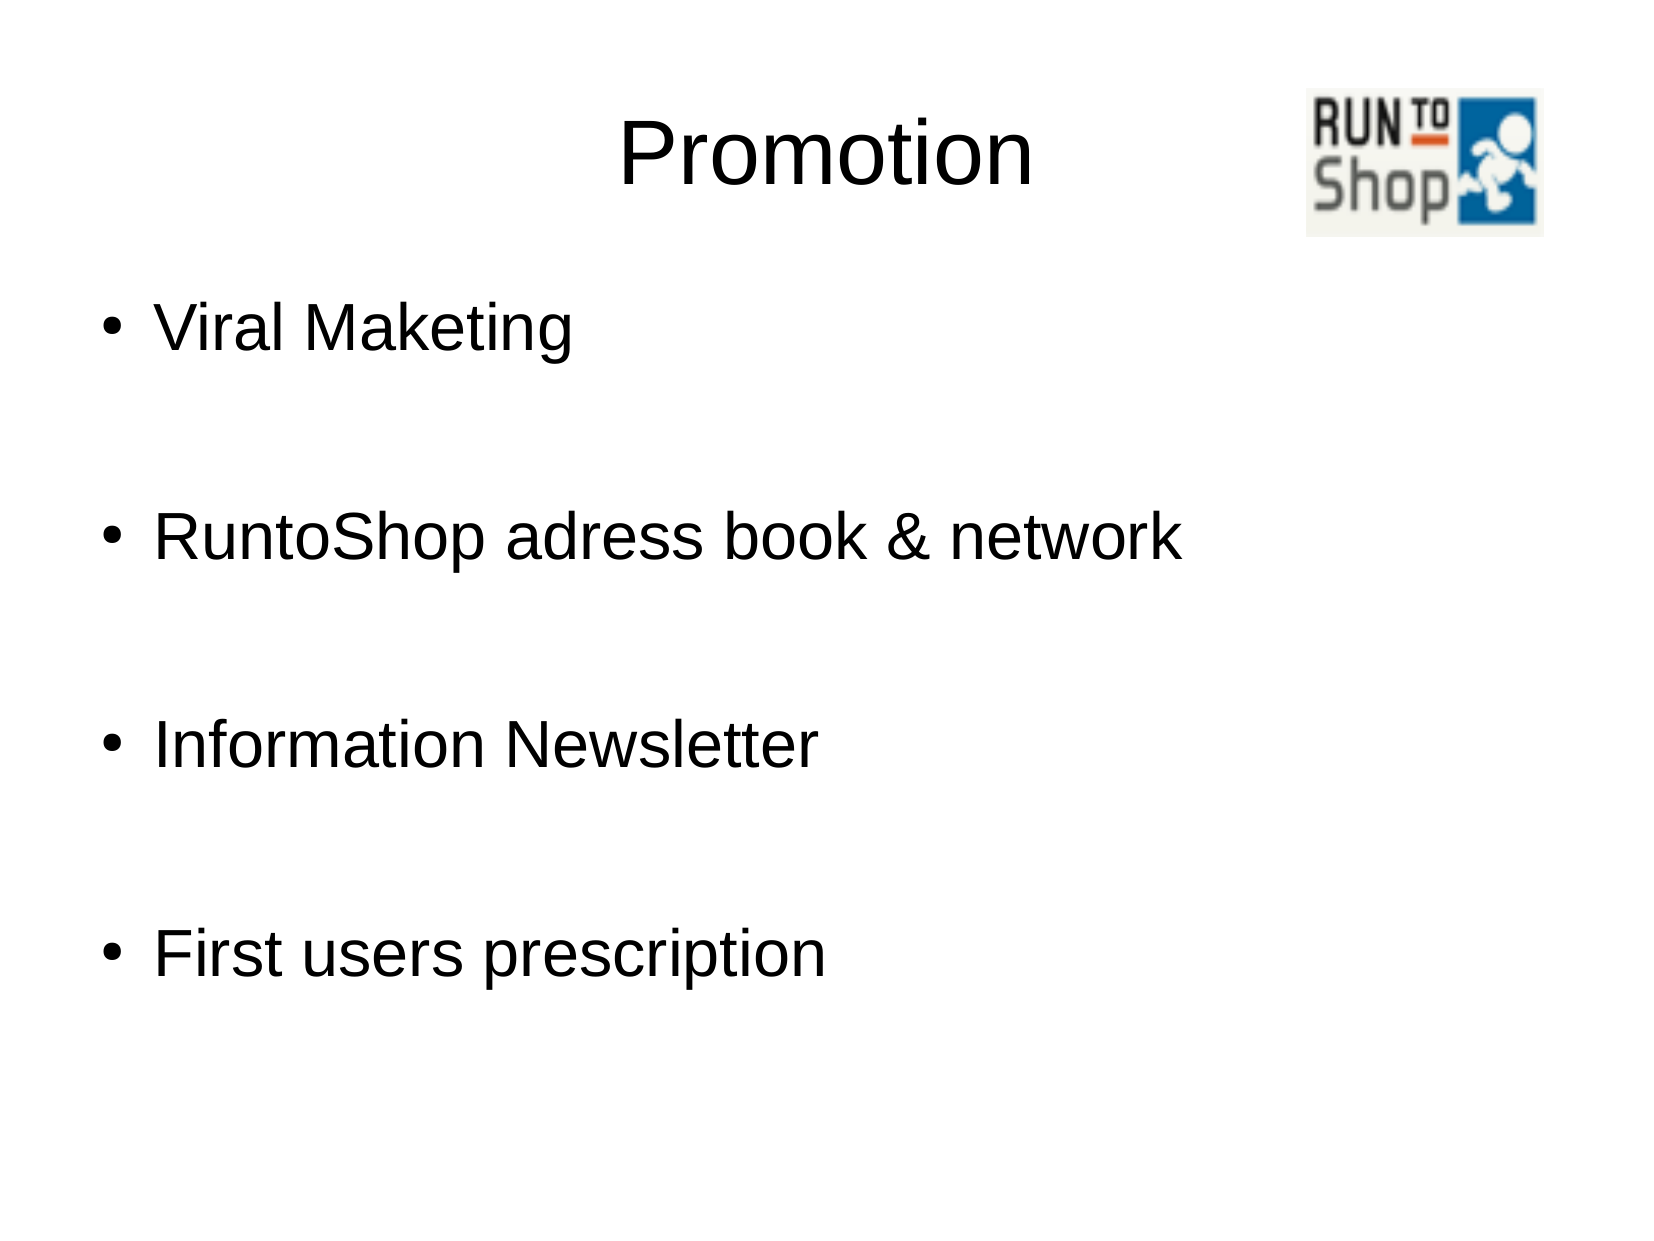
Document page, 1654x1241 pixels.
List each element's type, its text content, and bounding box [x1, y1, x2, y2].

list Viral Maketing RuntoShop adress book & network Information Newsletter First users prescription [82, 290, 1571, 1109]
picture [1306, 88, 1544, 237]
title Promotion [82, 49, 1571, 257]
